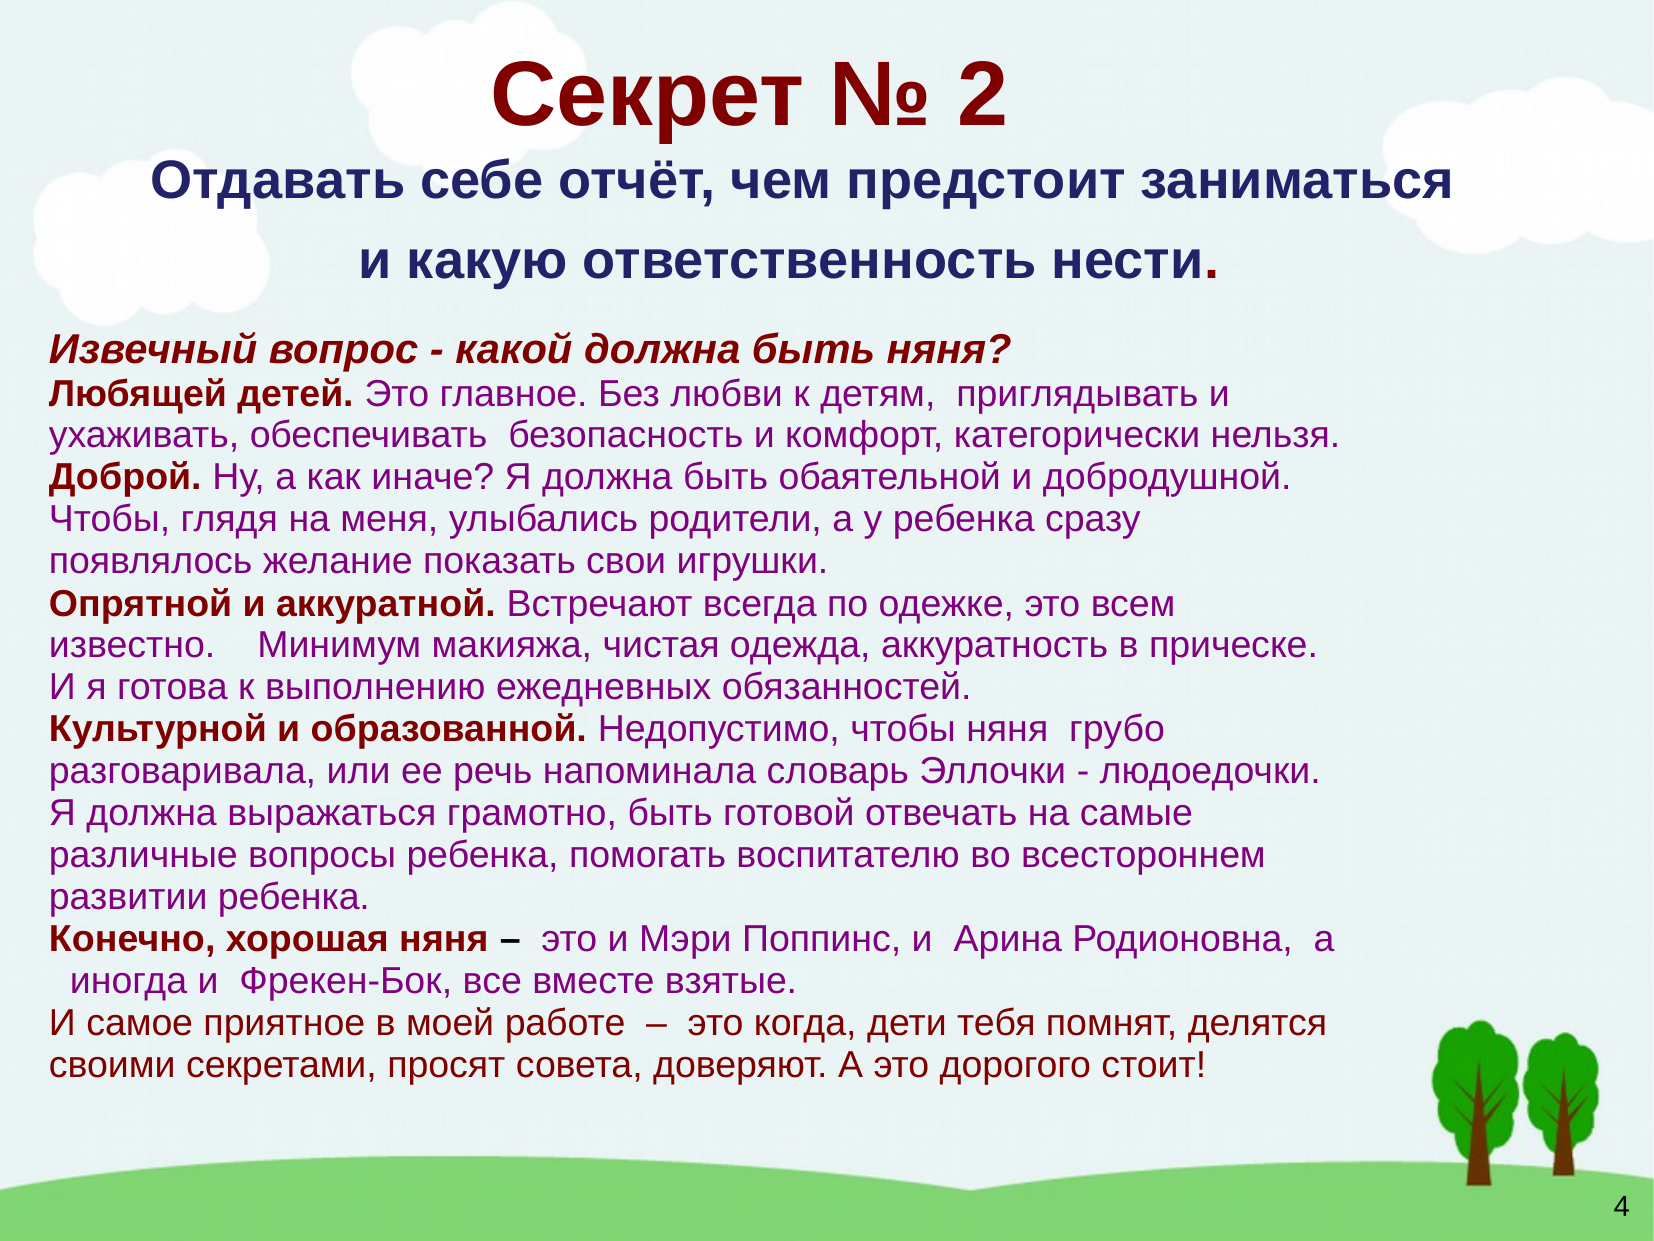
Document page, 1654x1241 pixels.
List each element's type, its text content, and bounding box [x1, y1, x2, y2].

text_box Извечный вопрос - какой должна быть няня? Любящей детей. Это главное. Без любви к детям, приглядывать и ухаживать, обеспечивать безопасность и комфорт, категорически нельзя. Доброй. Ну, а как иначе? Я должна быть обаятельной и добродушной. Чтобы, глядя на меня, улыбались родители, а у ребенка сразу появлялось желание показать свои игрушки. Опрятной и аккуратной. Встречают всегда по одежке, это всем известно. Минимум макияжа, чистая одежда, аккуратность в прическе. И я готова к выполнению ежедневных обязанностей. Культурной и образованной. Недопустимо, чтобы няня грубо разговаривала, или ее речь напоминала словарь Эллочки - людоедочки. Я должна выражаться грамотно, быть готовой отвечать на самые различные вопросы ребенка, помогать воспитателю во всестороннем развитии ребенка. Конечно, хорошая няня – это и Мэри Поппинс, и Арина Родионовна, а иногда и Фрекен-Бок, все вместе взятые. И самое приятное в моей работе – это когда, дети тебя помнят, делятся своими секретами, просят совета, доверяют. А это дорогого стоит! [34, 271, 1359, 1173]
text_box Секрет № 2 Отдавать себе отчёт, чем предстоит заниматься и какую ответственность нести. [118, 35, 1560, 386]
picture [0, 0, 1654, 1241]
